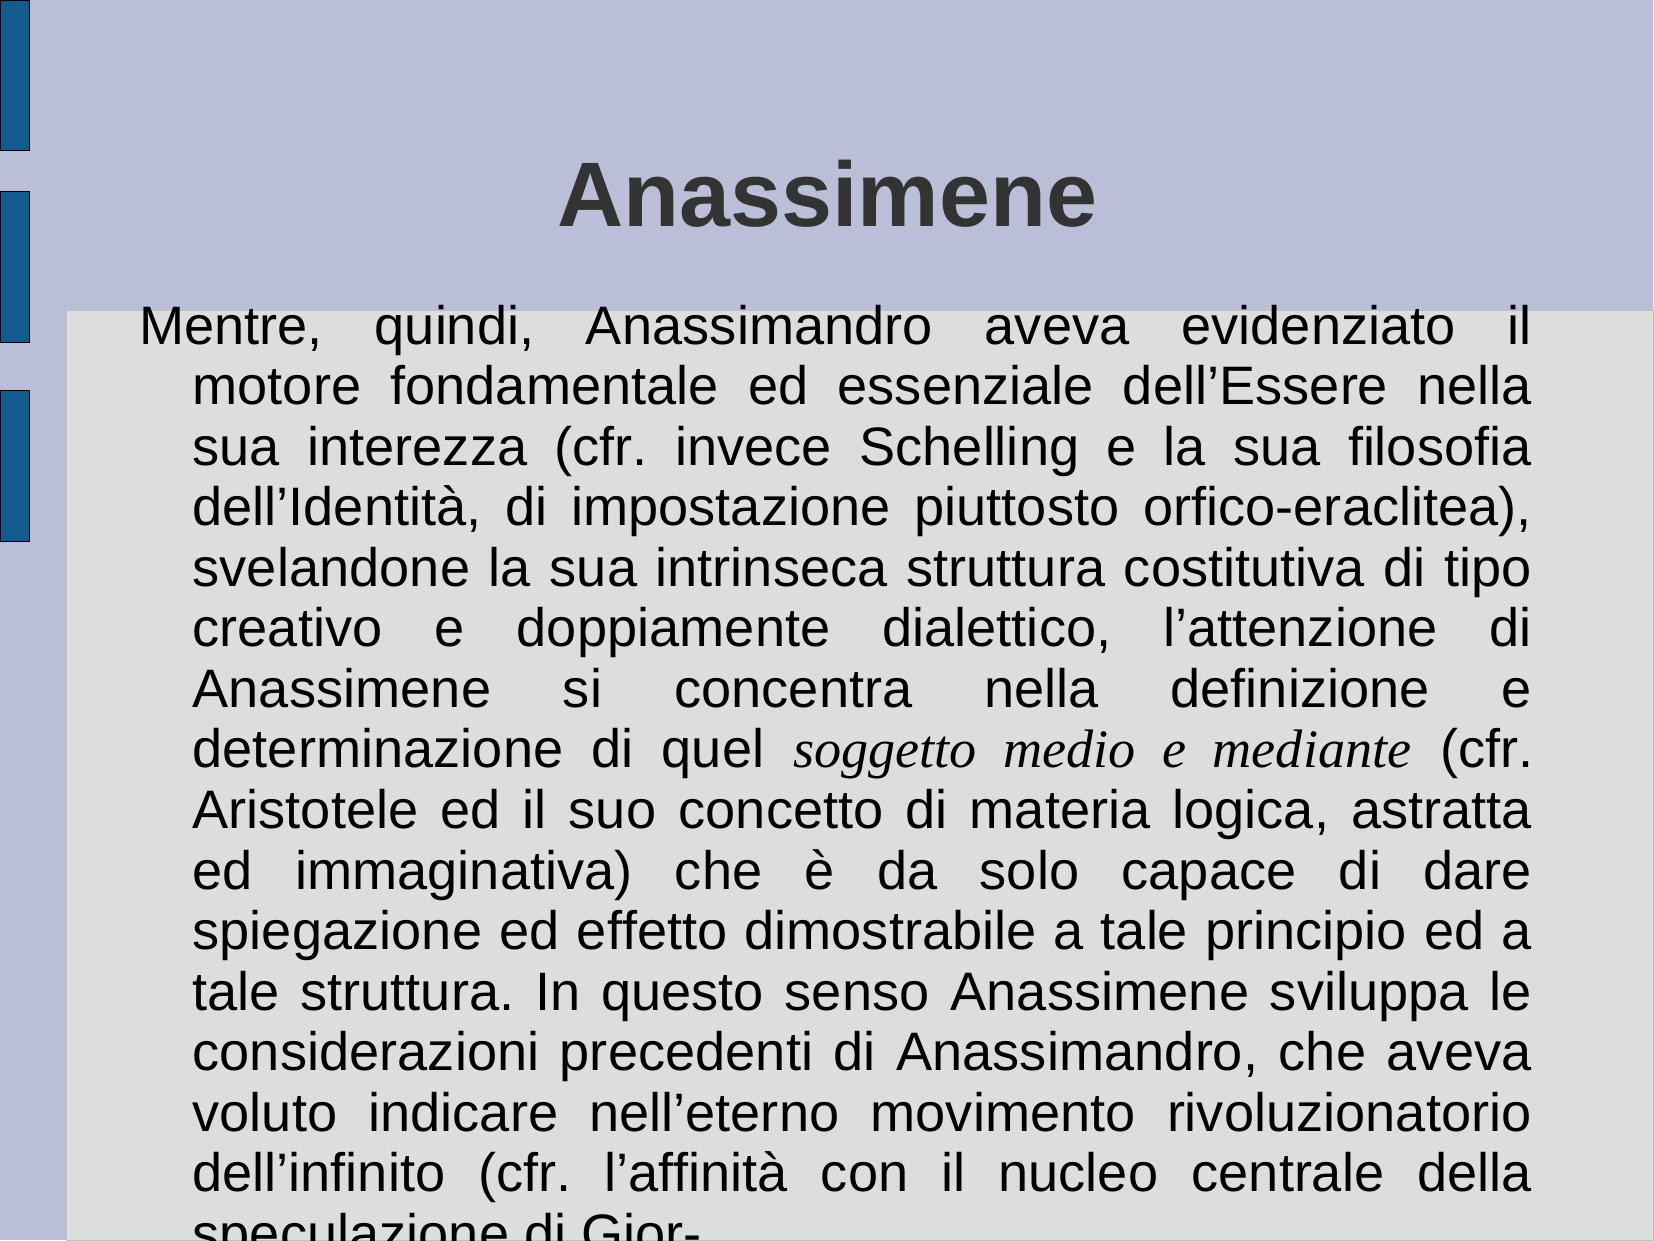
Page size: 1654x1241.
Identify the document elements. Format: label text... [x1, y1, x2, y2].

title Anassimene [121, 91, 1534, 295]
list Mentre, quindi, Anassimandro aveva evidenziato il motore fondamentale ed essenziale dell’Essere nella sua interezza (cfr. invece Schelling e la sua filosofia dell’Identità, di impostazione piuttosto orfico-eraclitea), svelandone la sua intrinseca struttura costitutiva di tipo creativo e doppiamente dialettico, l’attenzione di Anassimene si concentra nella definizione e determinazione di quel soggetto medio e mediante (cfr. Aristotele ed il suo concetto di materia logica, astratta ed immaginativa) che è da solo capace di dare spiegazione ed effetto dimostrabile a tale principio ed a tale struttura. In questo senso Anassimene sviluppa le considerazioni precedenti di Anassimandro, che aveva voluto indicare nell’eterno movimento rivoluzionatorio dell’infinito (cfr. l’affinità con il nucleo centrale della speculazione di Gior- [121, 295, 1534, 1241]
